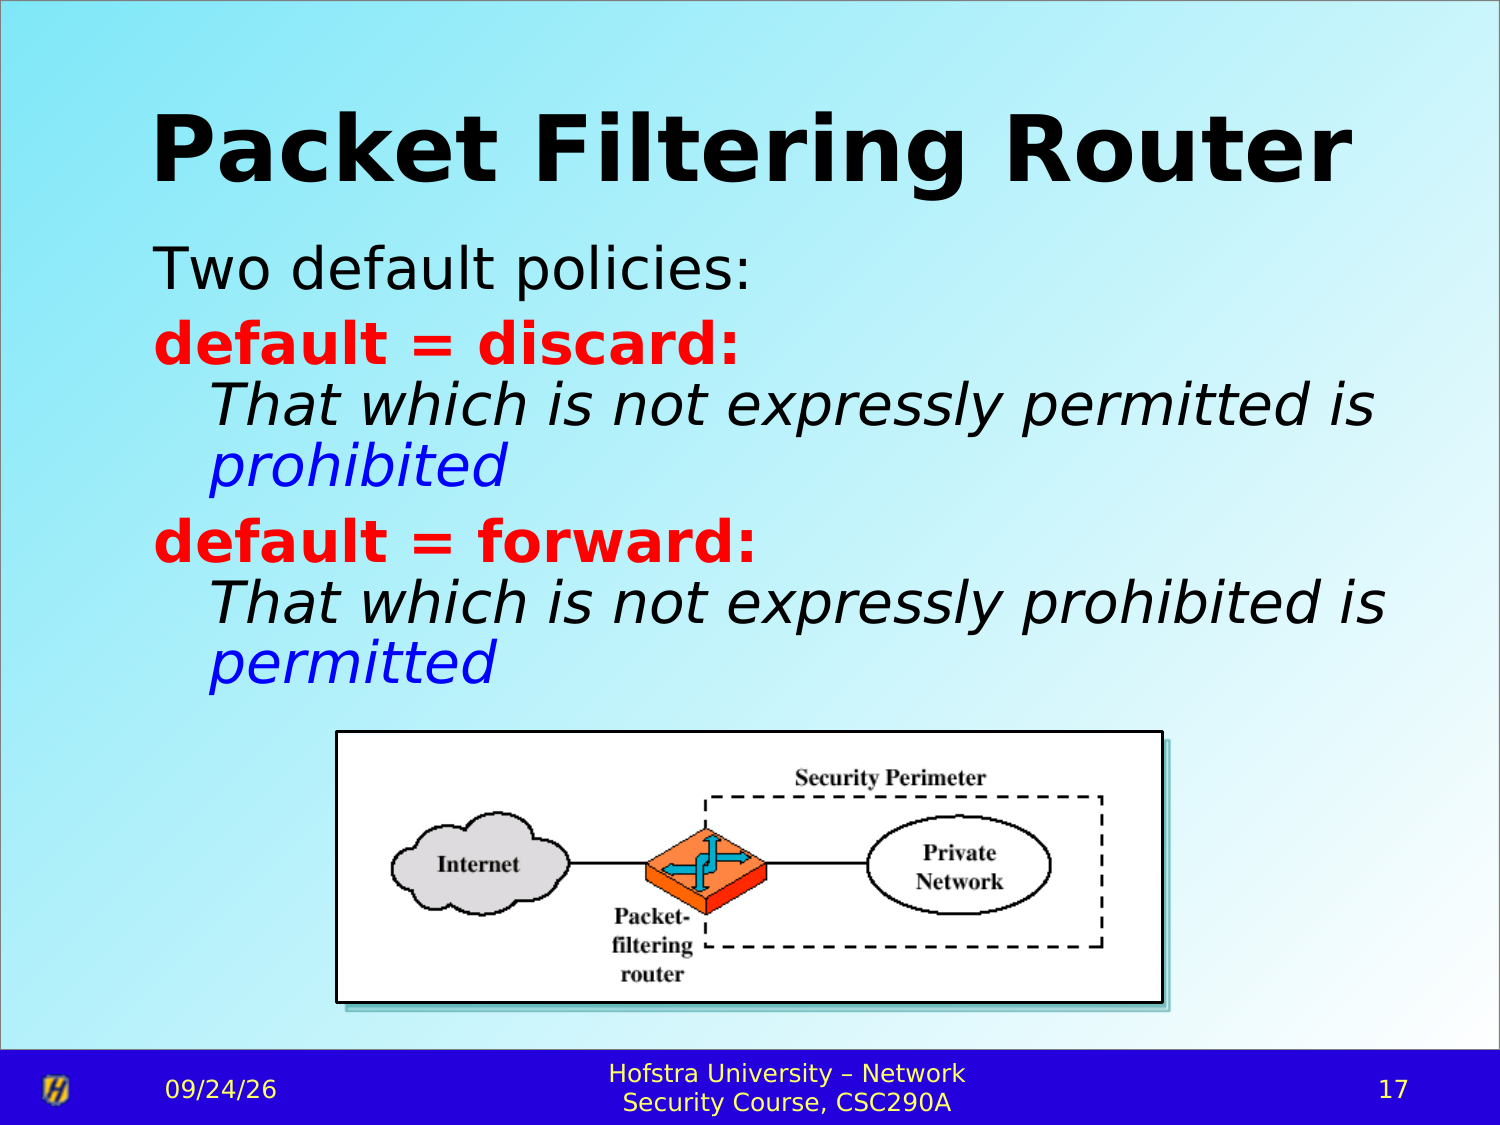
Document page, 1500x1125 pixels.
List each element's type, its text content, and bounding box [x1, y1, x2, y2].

picture [338, 732, 1161, 1002]
list Two default policies: default = discard: That which is not expressly permitted is prohibited default = forward: That which is not expressly prohibited is permitted [138, 232, 1414, 728]
title Packet Filtering Router [112, 84, 1391, 212]
picture [37, 1072, 76, 1110]
